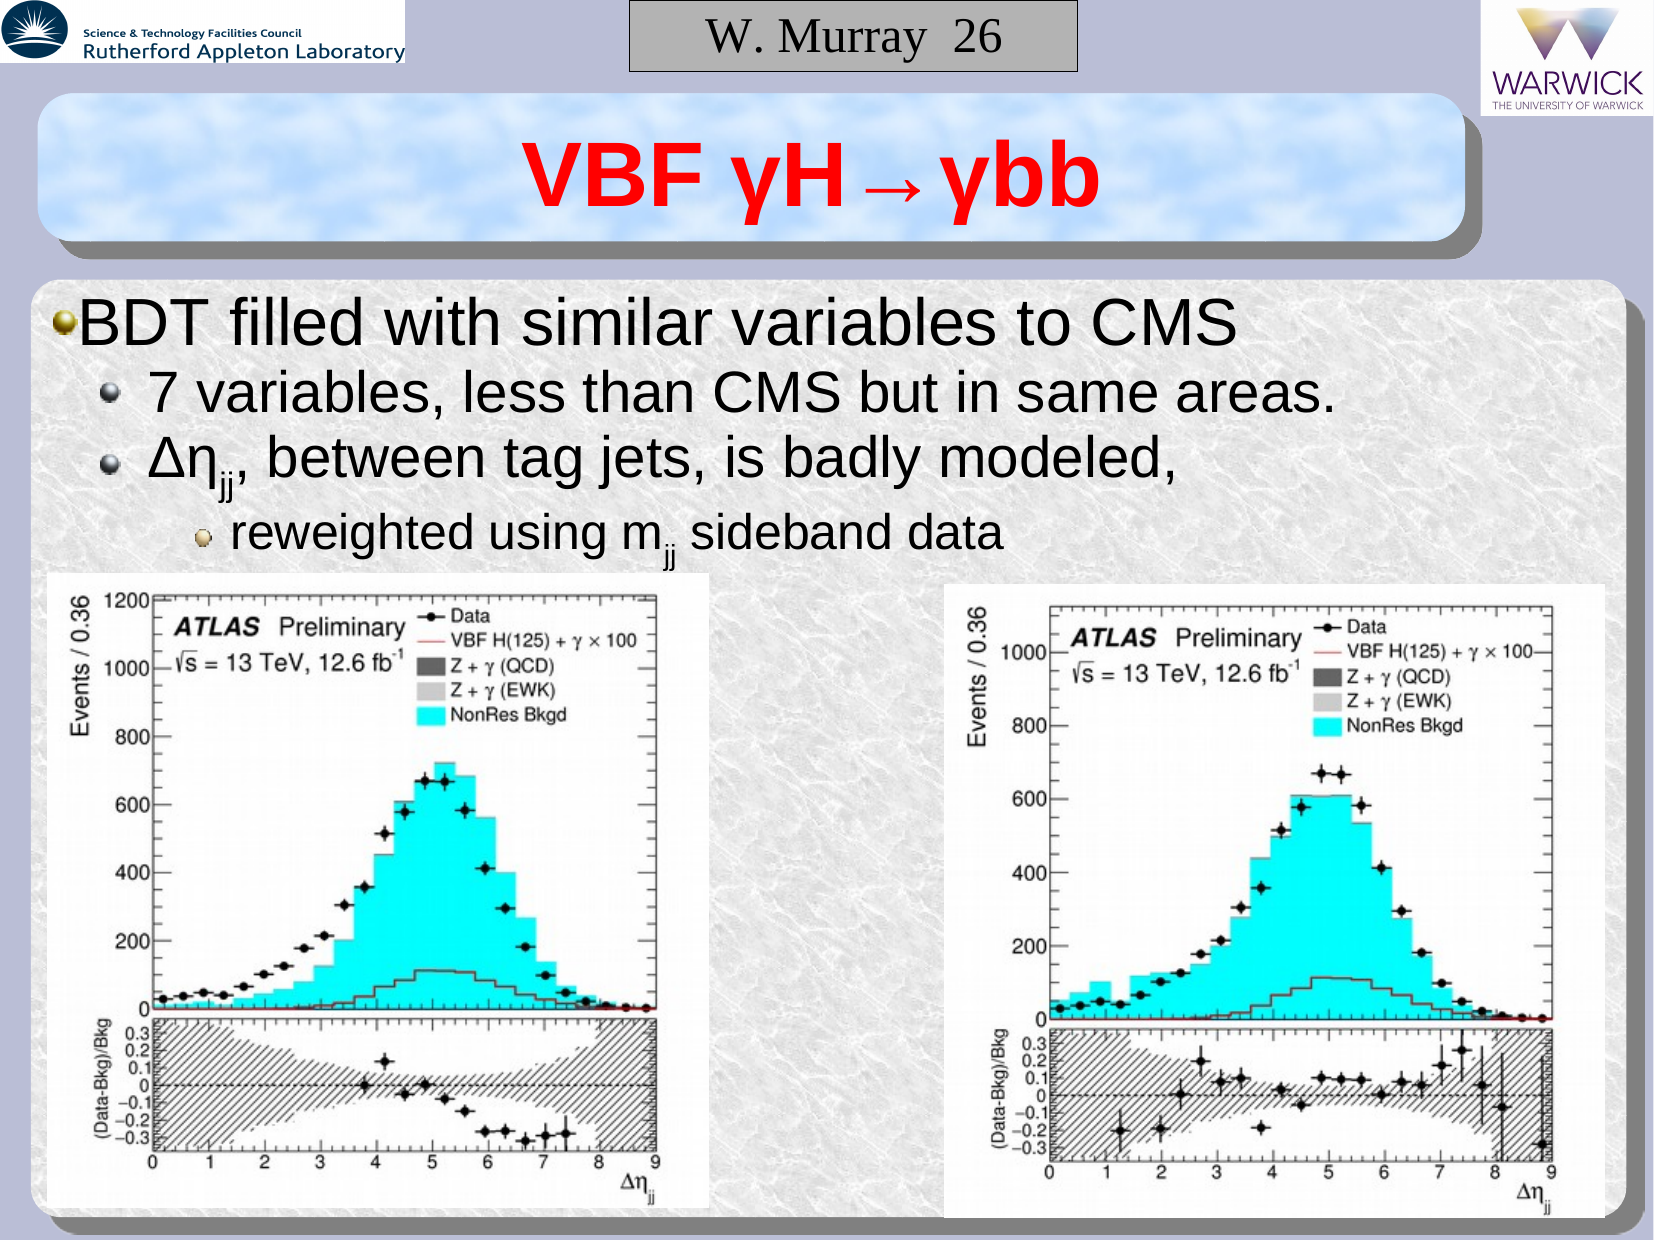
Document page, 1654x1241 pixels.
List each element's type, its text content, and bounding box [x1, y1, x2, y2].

title VBF γH→γbb [90, 101, 1584, 249]
picture [0, 0, 405, 63]
picture [30, 279, 1627, 1218]
picture [1480, 0, 1654, 116]
picture [37, 93, 1452, 242]
list BDT filled with similar variables to CMS 7 variables, less than CMS but in same areas. Δηjj, between tag jets, is badly modeled, reweighted using mjj sideband data [53, 285, 1592, 1193]
